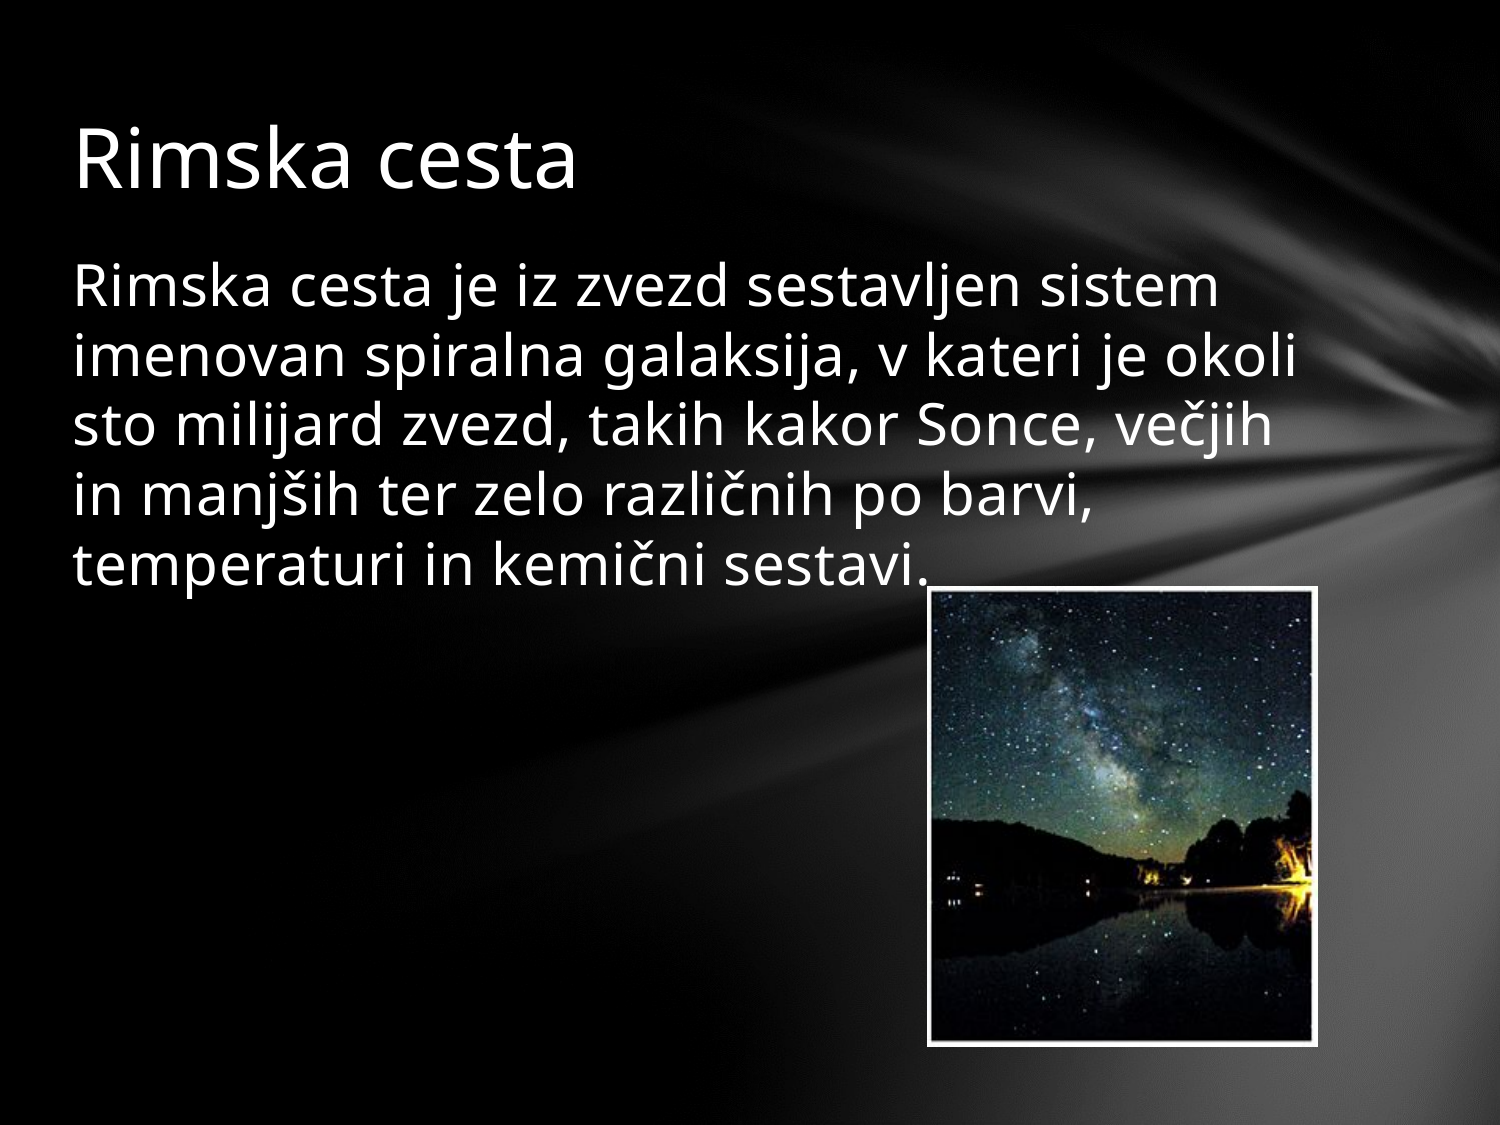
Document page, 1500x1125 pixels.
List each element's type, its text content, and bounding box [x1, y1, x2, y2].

list Rimska cesta je iz zvezd sestavljen sistem imenovan spiralna galaksija, v kateri je okoli sto milijard zvezd, takih kakor Sonce, večjih in manjših ter zelo različnih po barvi, temperaturi in kemični sestavi. [57, 240, 1318, 1016]
title Rimska cesta [57, 37, 1318, 213]
picture [0, 0, 1500, 1125]
